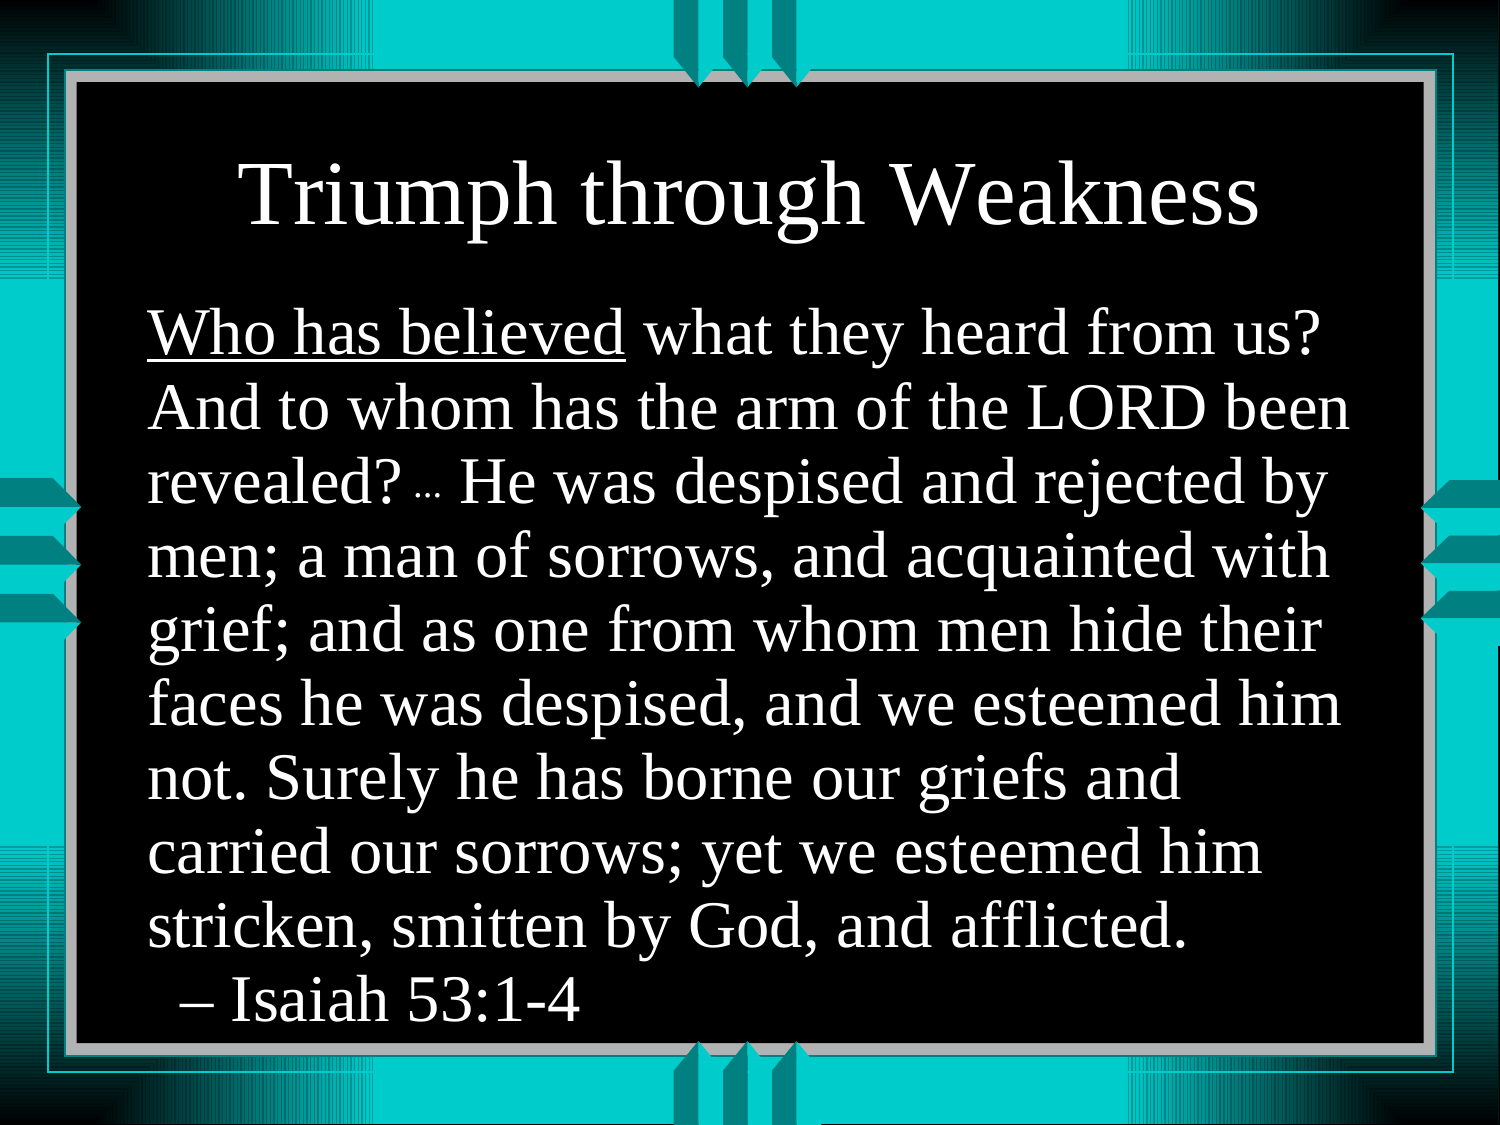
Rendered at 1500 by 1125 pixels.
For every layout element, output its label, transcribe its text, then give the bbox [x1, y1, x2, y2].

text_box Who has believed what they heard from us? And to whom has the arm of the LORD been revealed? ... He was despised and rejected by men; a man of sorrows, and acquainted with grief; and as one from whom men hide their faces he was despised, and we esteemed him not. Surely he has borne our griefs and carried our sorrows; yet we esteemed him stricken, smitten by God, and afflicted. – Isaiah 53:1-4 [132, 288, 1370, 1044]
title Triumph through Weakness [112, 99, 1388, 288]
